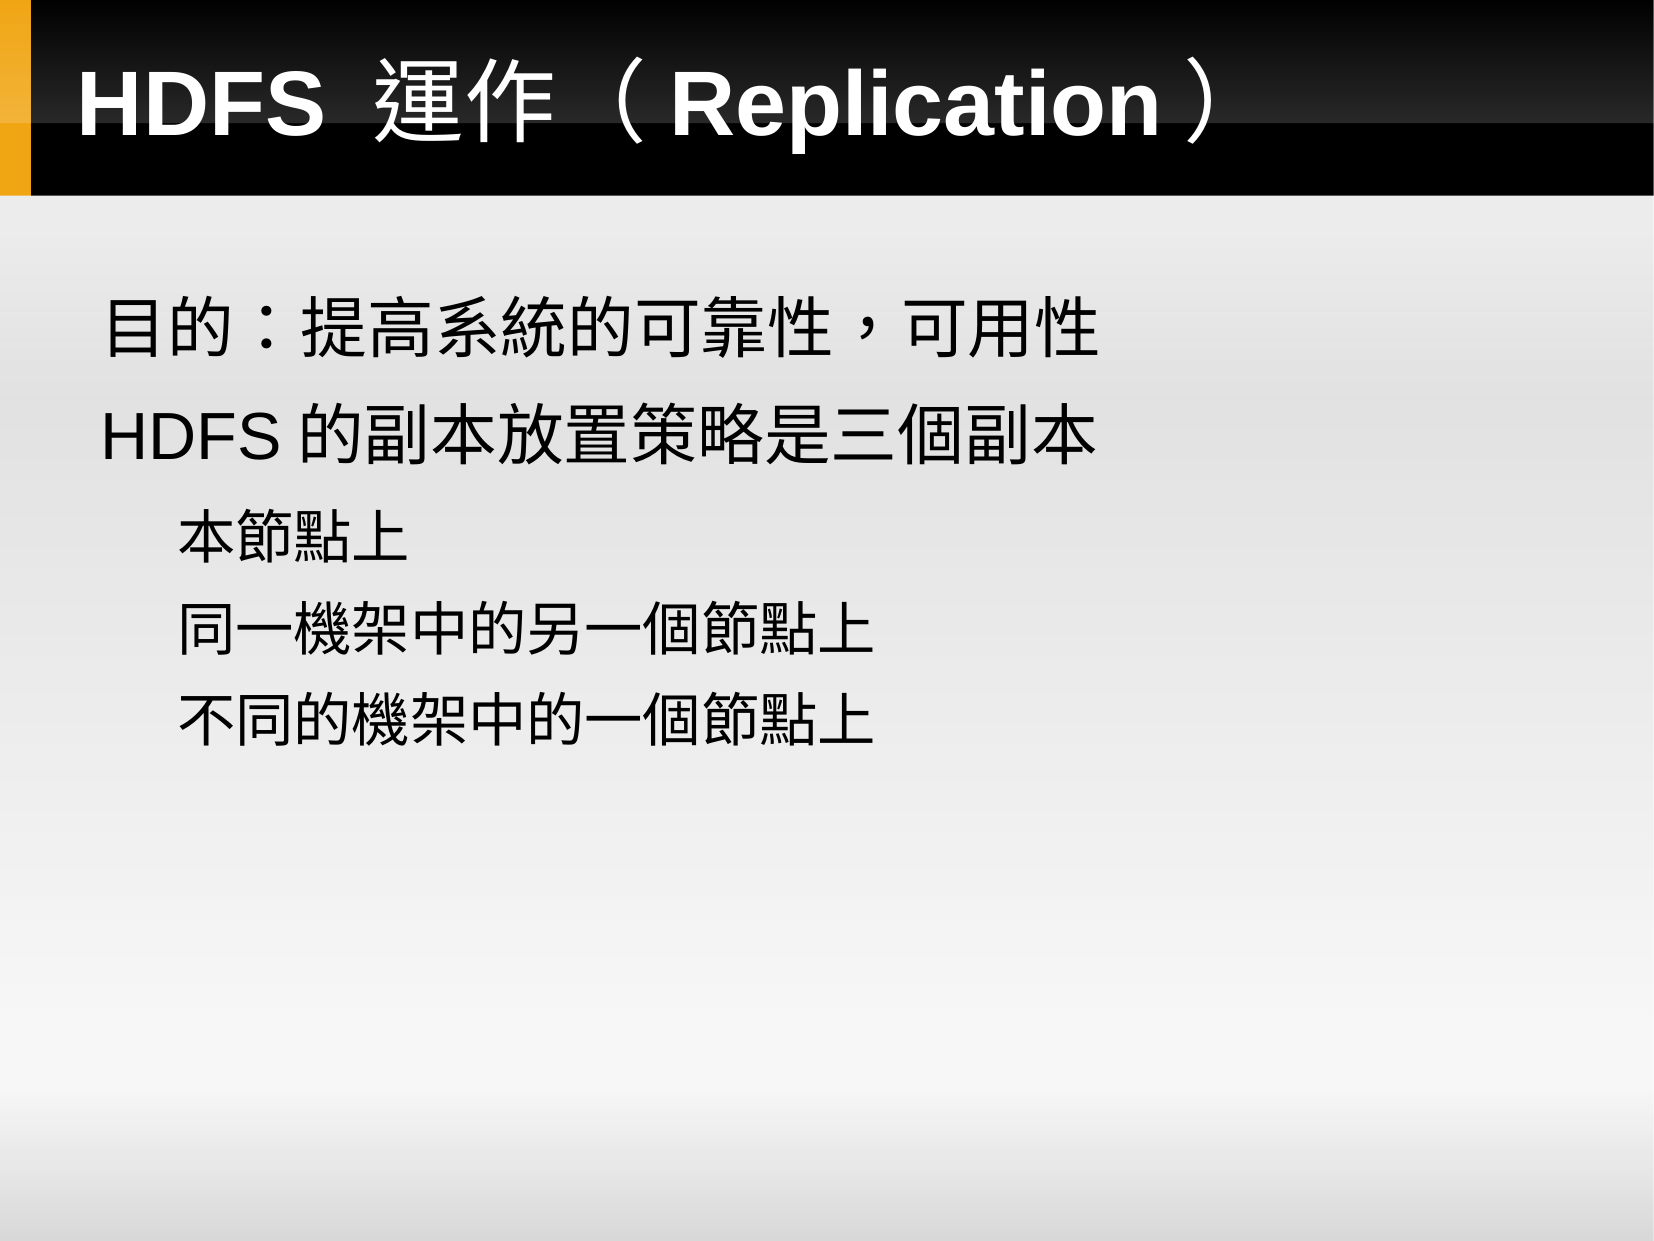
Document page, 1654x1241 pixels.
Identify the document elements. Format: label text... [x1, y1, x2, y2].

picture [0, 0, 1654, 1241]
title HDFS 運作（Replication） [76, 7, 1565, 200]
list 目的：提高系統的可靠性，可用性 HDFS的副本放置策略是三個副本 本節點上 同一機架中的另一個節點上 不同的機架中的一個節點上 [82, 290, 1571, 1094]
